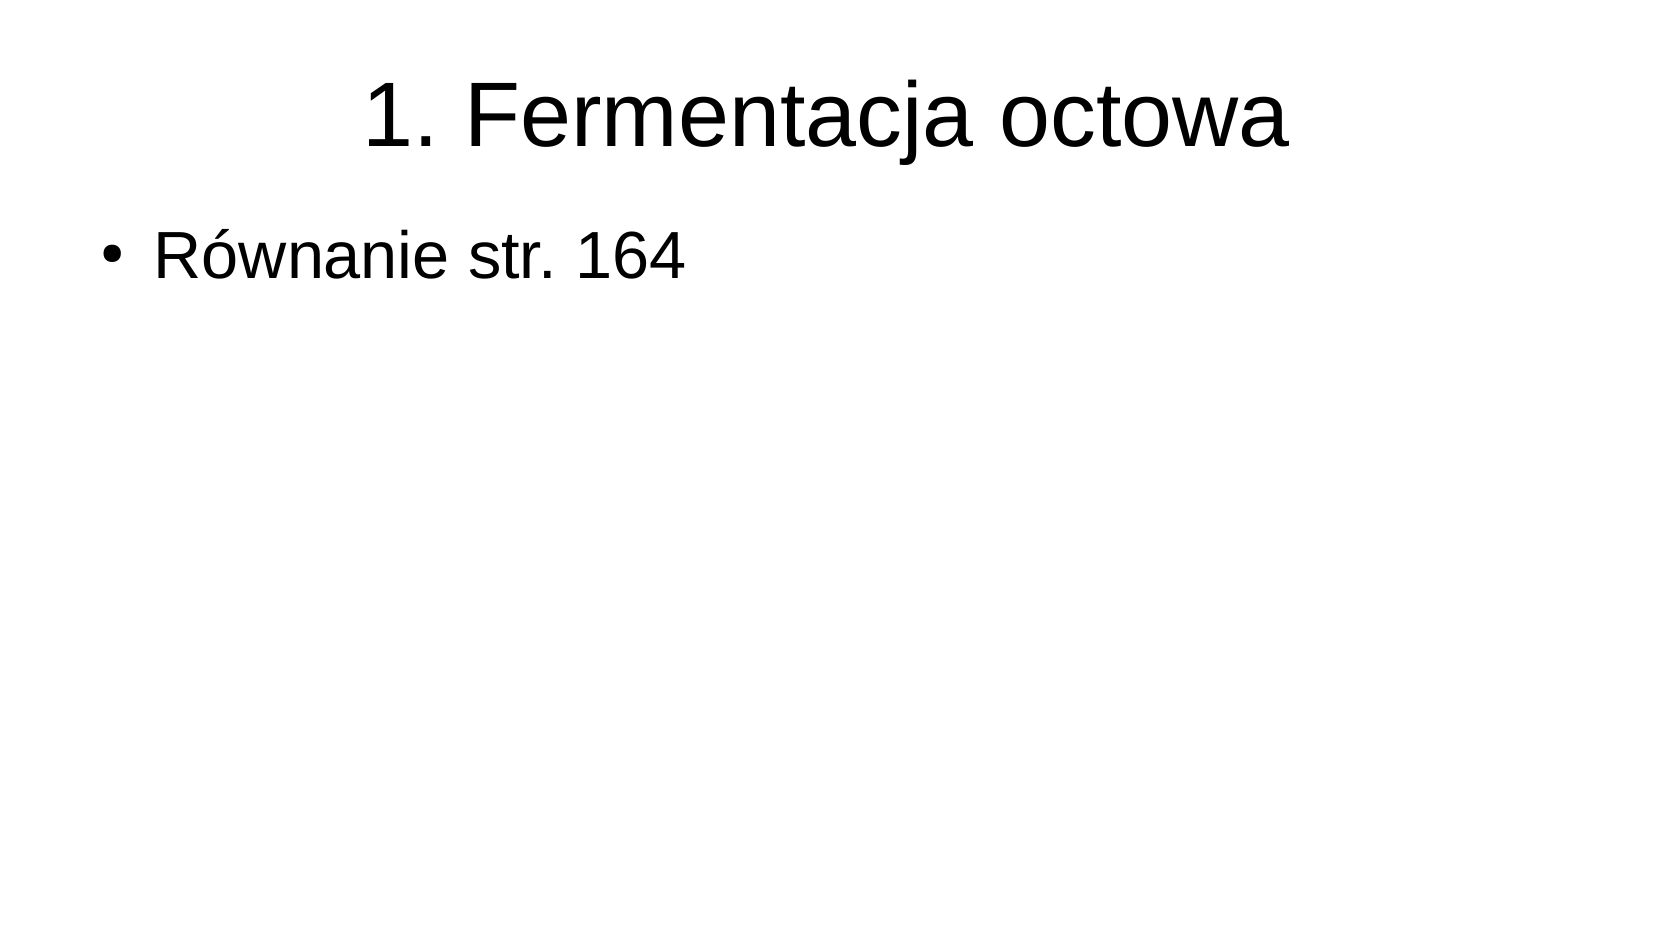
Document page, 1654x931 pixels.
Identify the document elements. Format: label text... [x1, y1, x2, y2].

title 1. Fermentacja octowa [82, 37, 1571, 193]
list Równanie str. 164 [82, 217, 1571, 758]
